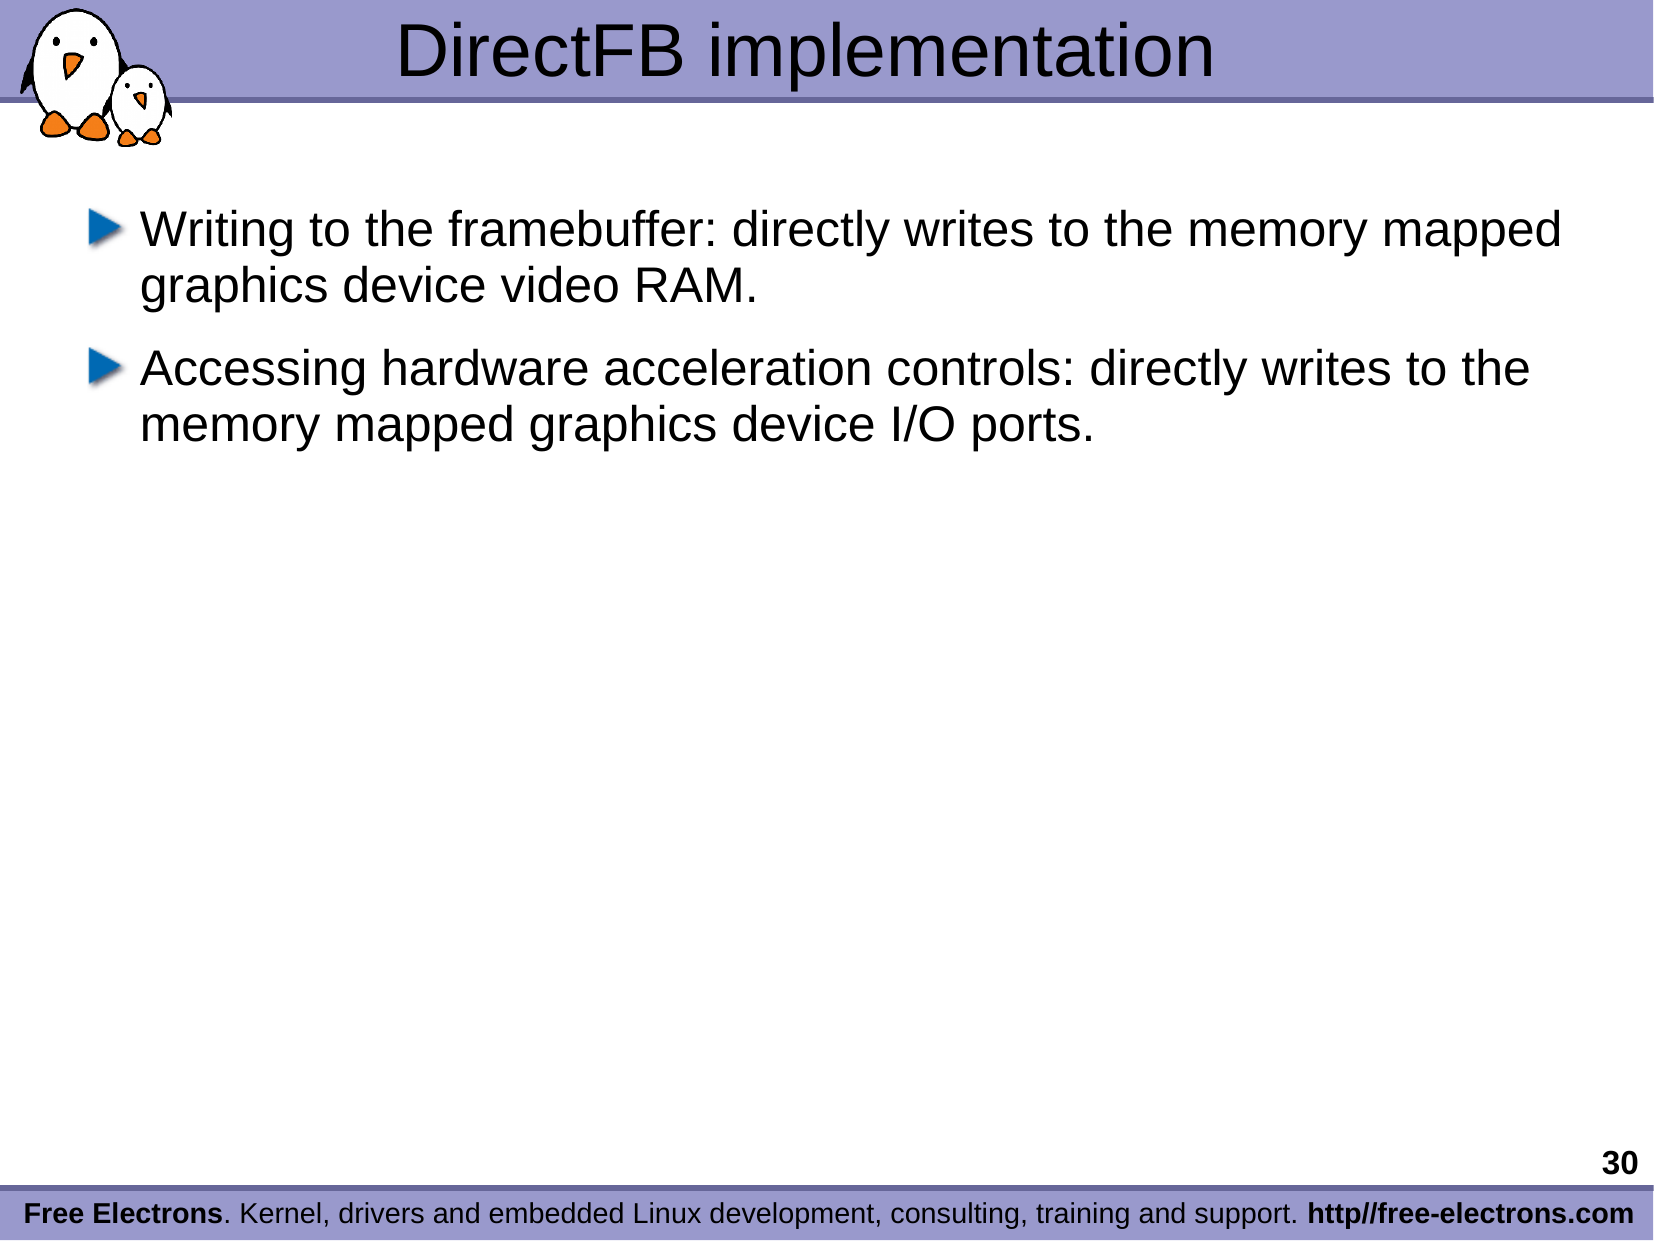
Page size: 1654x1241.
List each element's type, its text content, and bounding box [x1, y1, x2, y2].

title DirectFB implementation [60, 0, 1551, 101]
picture [20, 8, 172, 147]
list Writing to the framebuffer: directly writes to the memory mapped graphics device video RAM. Accessing hardware acceleration controls: directly writes to the memory mapped graphics device I/O ports. [68, 201, 1592, 1118]
